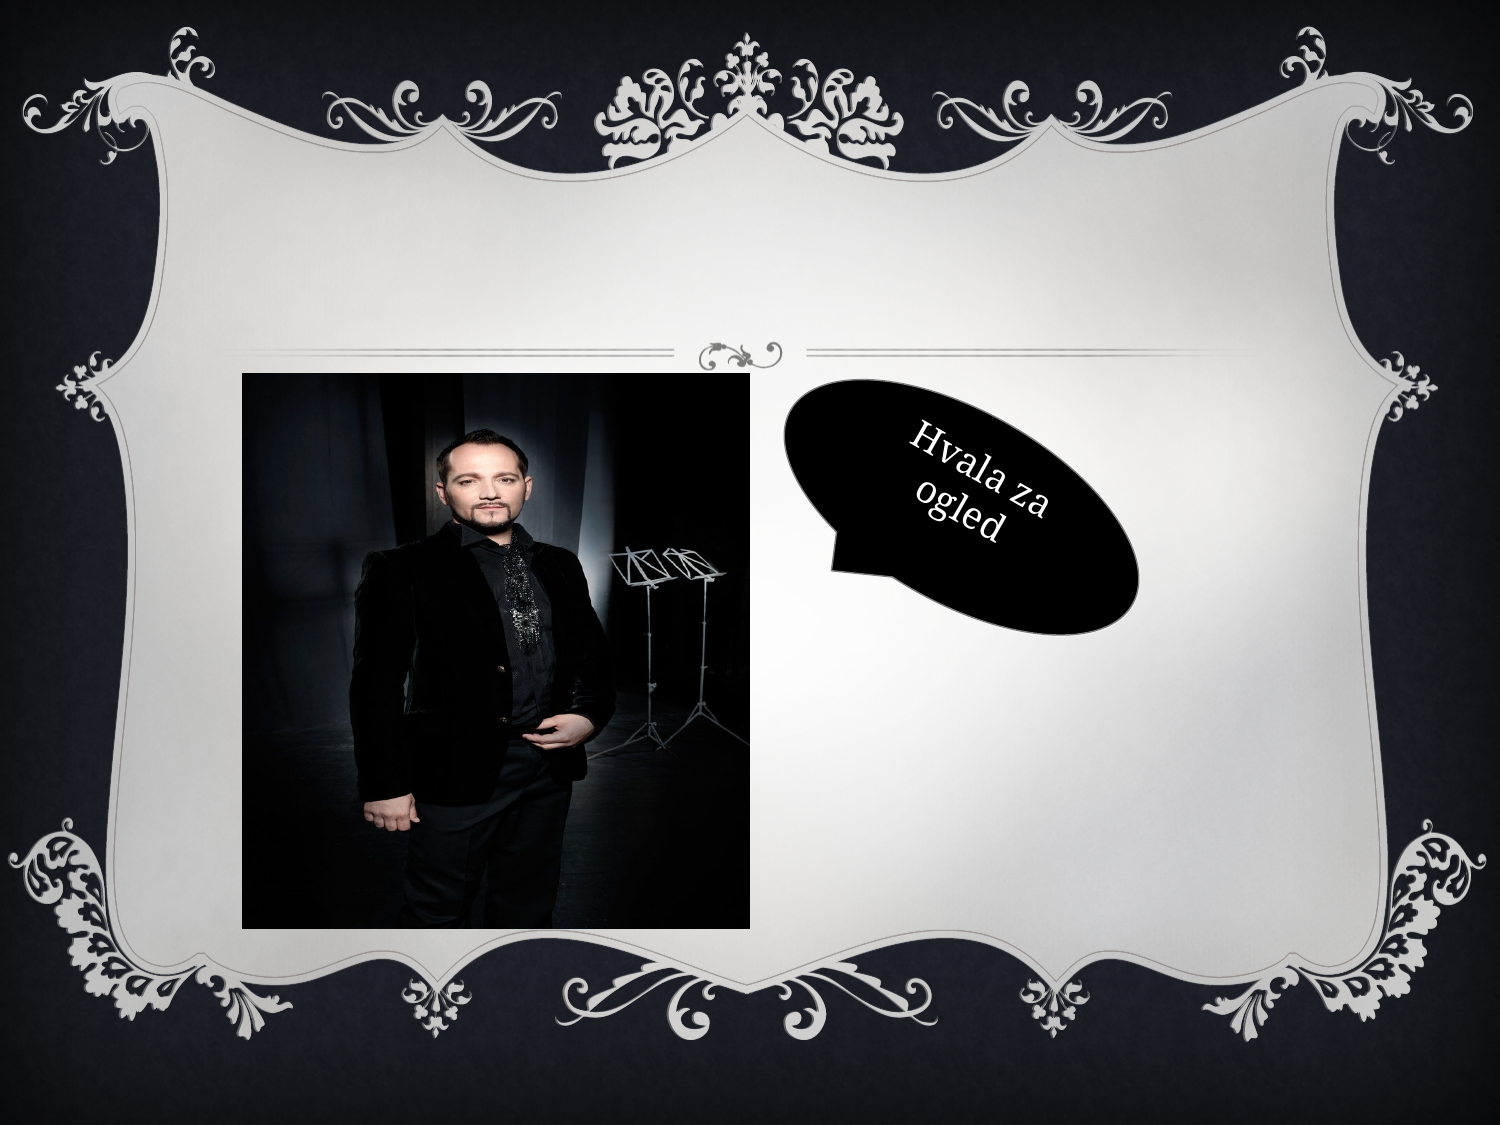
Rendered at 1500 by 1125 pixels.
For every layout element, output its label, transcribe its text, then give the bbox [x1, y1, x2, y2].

picture [0, 0, 1500, 1125]
text_box Hvala za ogled [783, 378, 1140, 636]
